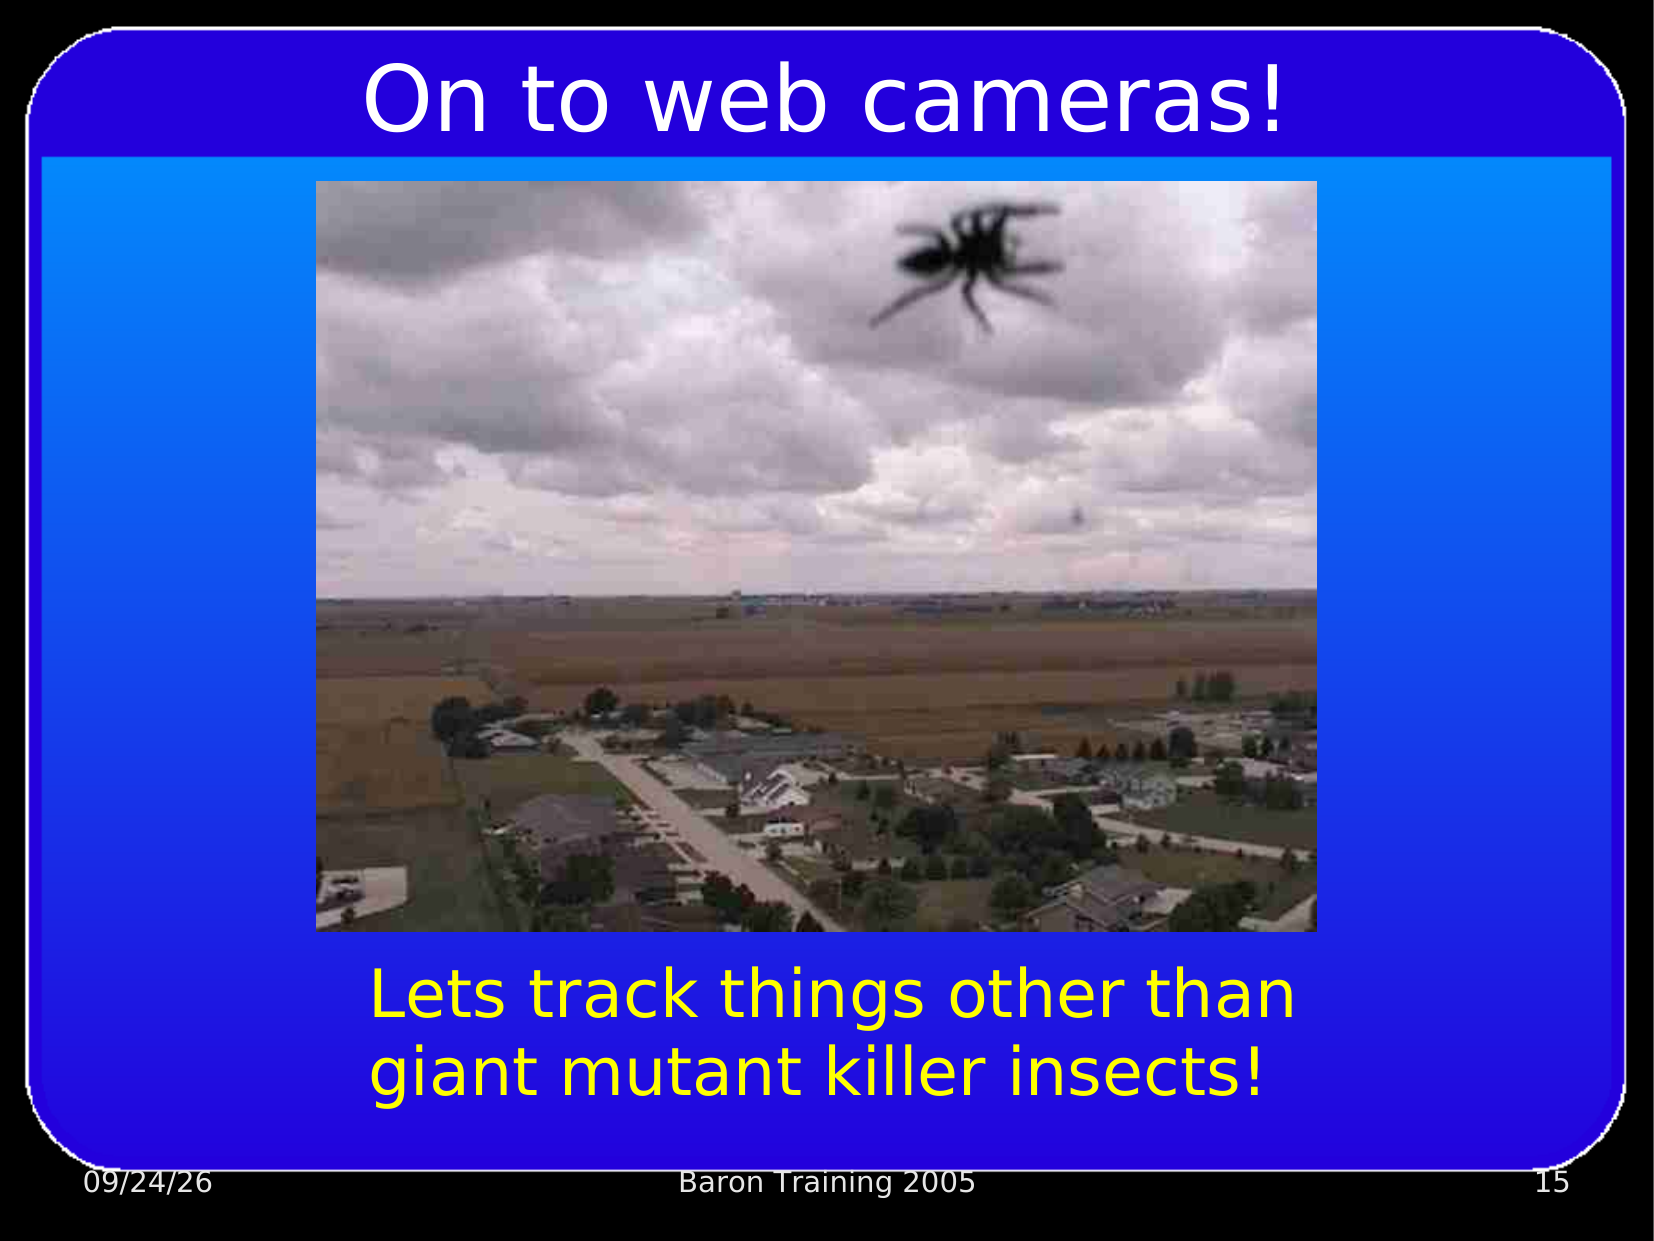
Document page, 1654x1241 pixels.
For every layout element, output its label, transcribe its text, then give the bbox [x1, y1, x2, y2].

title On to web cameras! [82, 46, 1571, 154]
text_box Lets track things other than giant mutant killer insects! [353, 948, 1335, 1119]
picture [0, 0, 1654, 1241]
